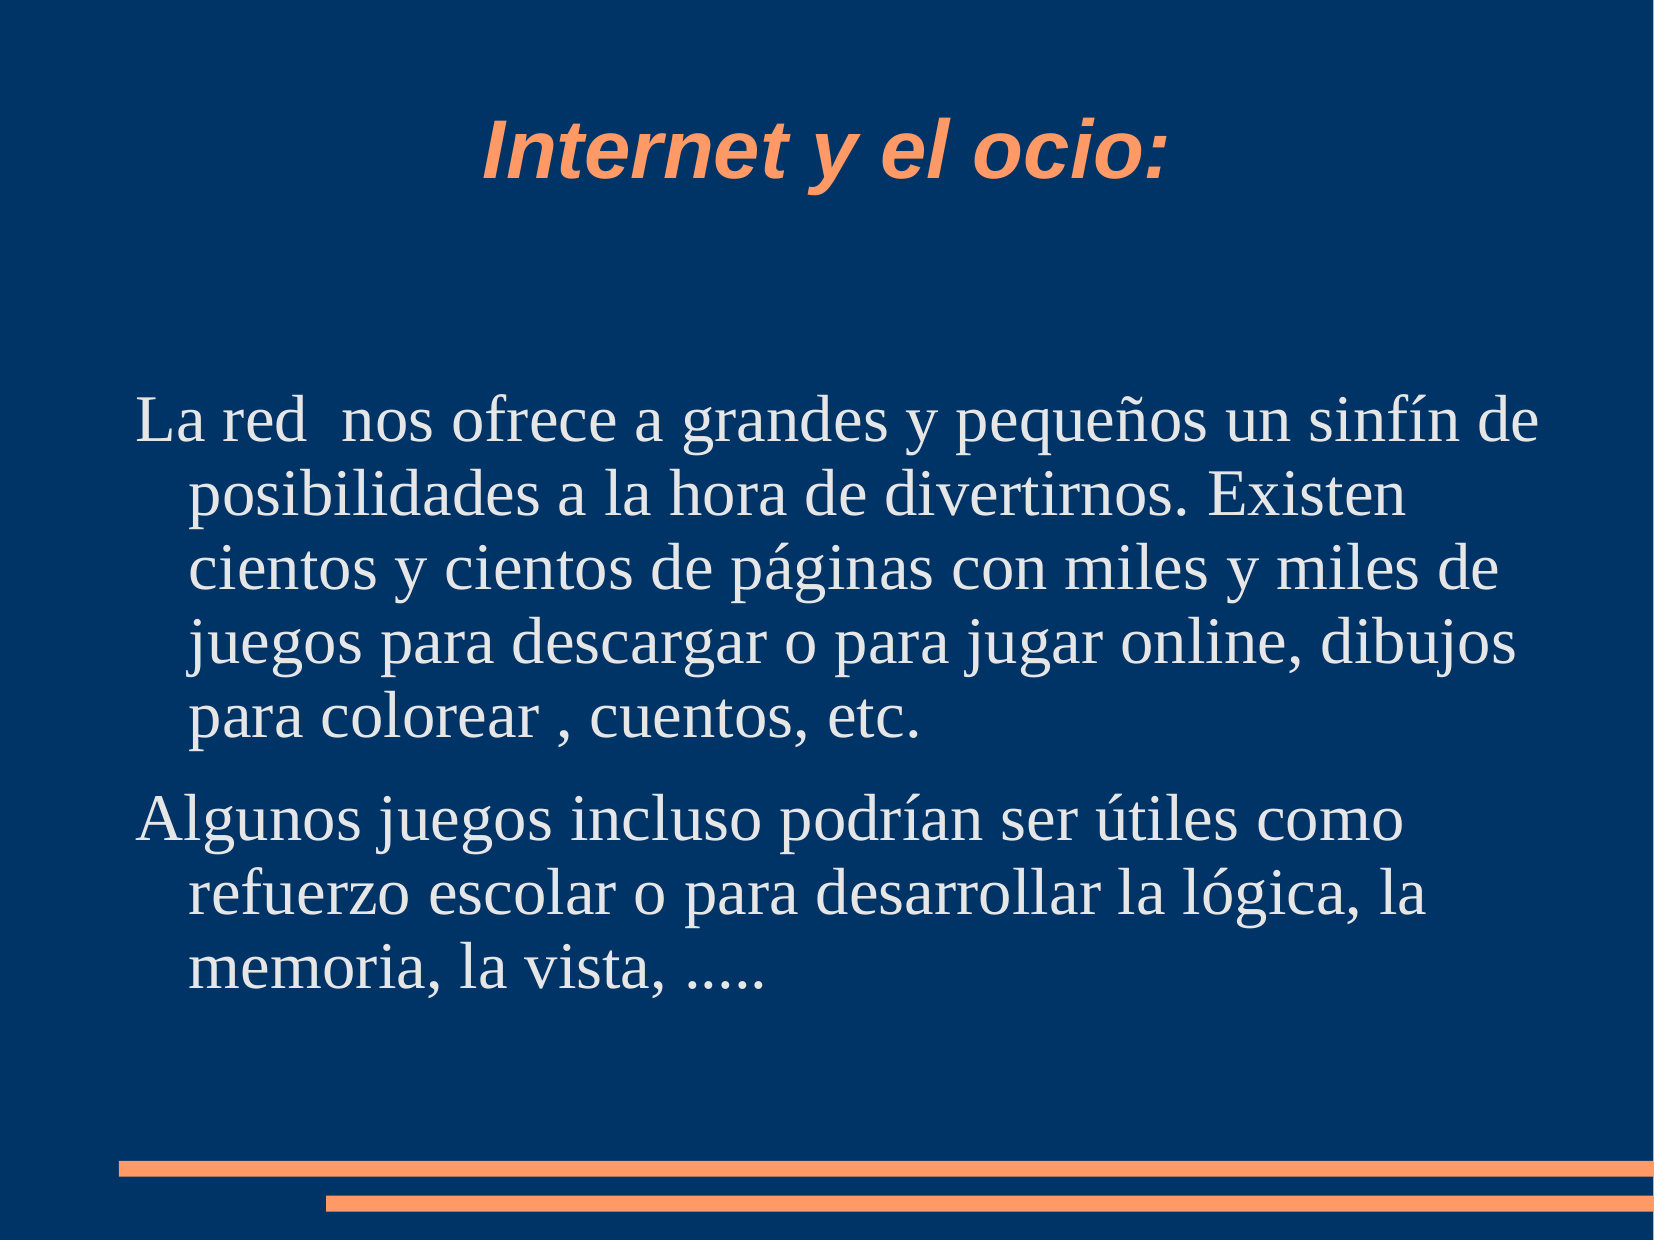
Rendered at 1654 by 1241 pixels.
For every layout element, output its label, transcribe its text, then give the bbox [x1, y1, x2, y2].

title Internet y el ocio: [121, 46, 1534, 254]
list La red nos ofrece a grandes y pequeños un sinfín de posibilidades a la hora de divertirnos. Existen cientos y cientos de páginas con miles y miles de juegos para descargar o para jugar online, dibujos para colorear , cuentos, etc. Algunos juegos incluso podrían ser útiles como refuerzo escolar o para desarrollar la lógica, la memoria, la vista, ..... [118, 381, 1558, 1241]
